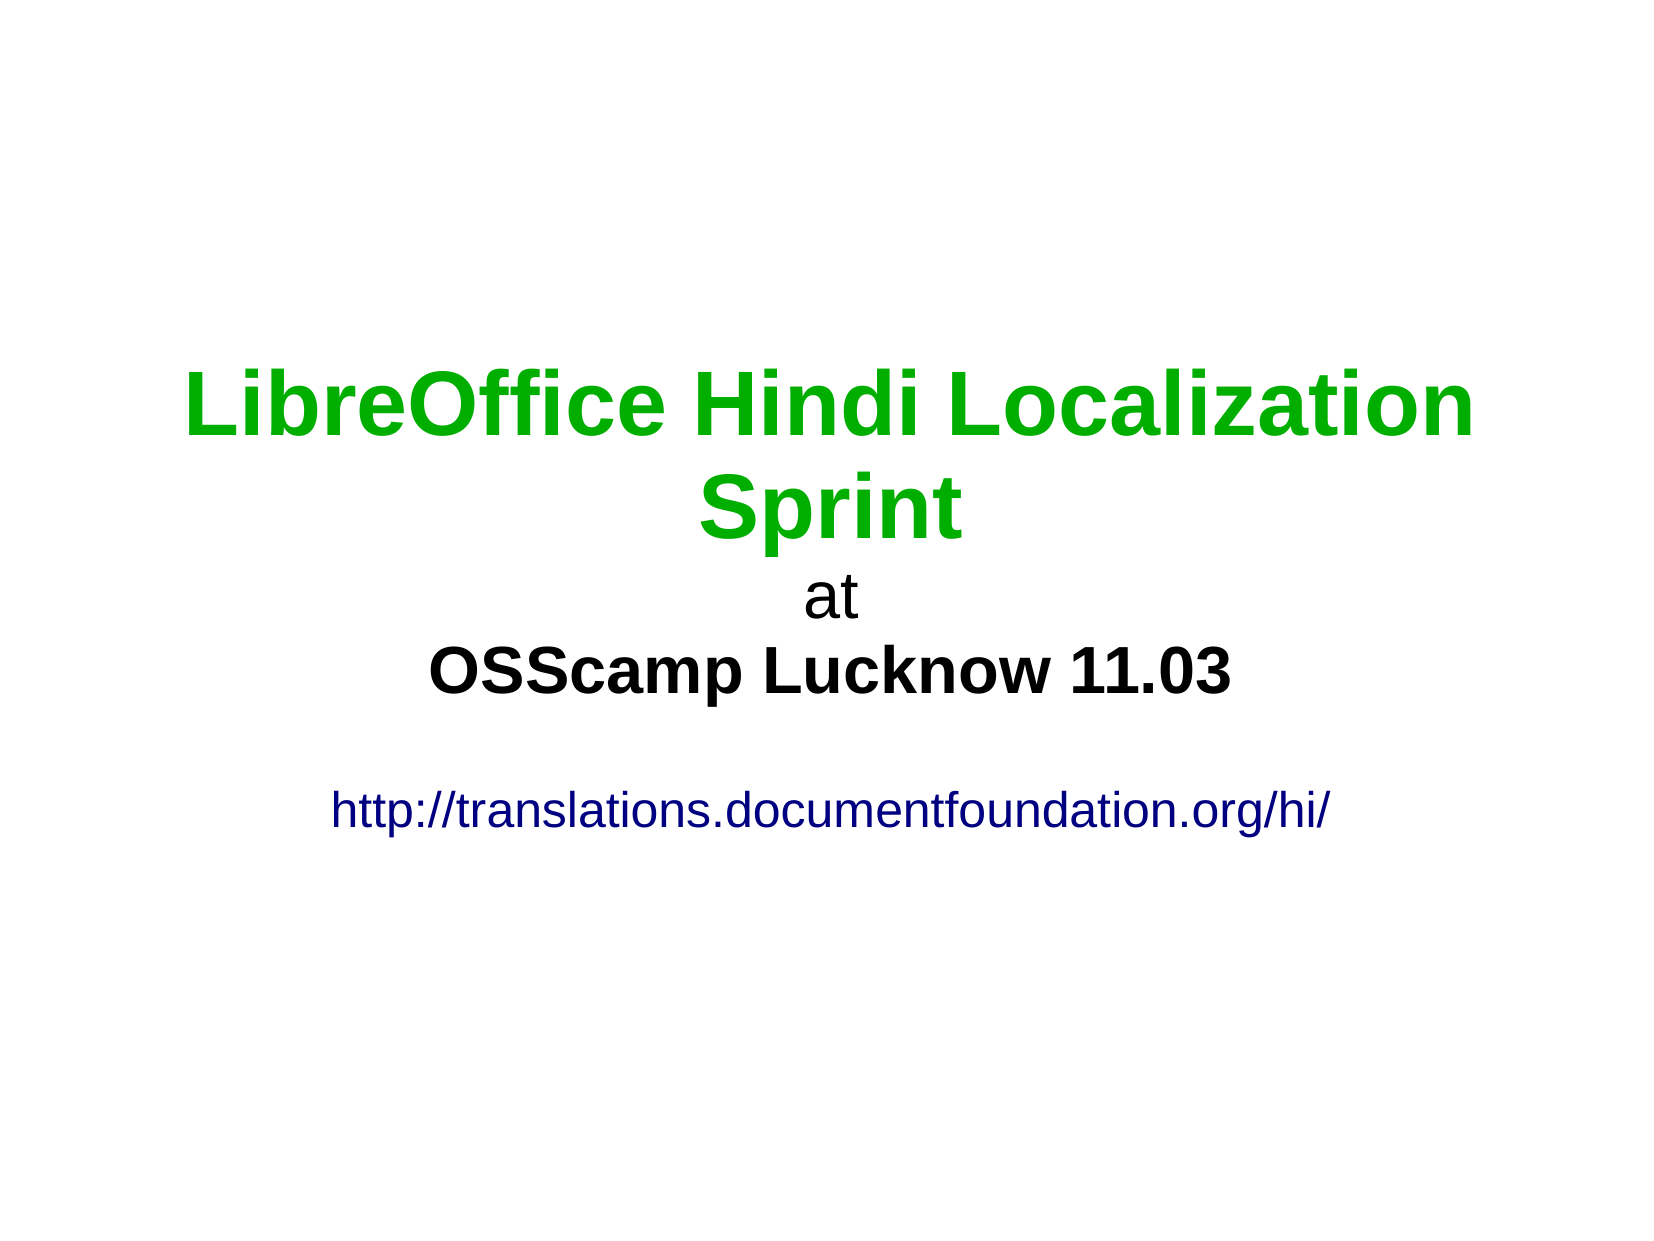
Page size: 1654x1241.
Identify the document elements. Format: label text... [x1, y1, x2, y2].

subtitle LibreOffice Hindi Localization Sprint at OSScamp Lucknow 11.03 http://translations.documentfoundation.org/hi/ [86, 65, 1576, 1126]
